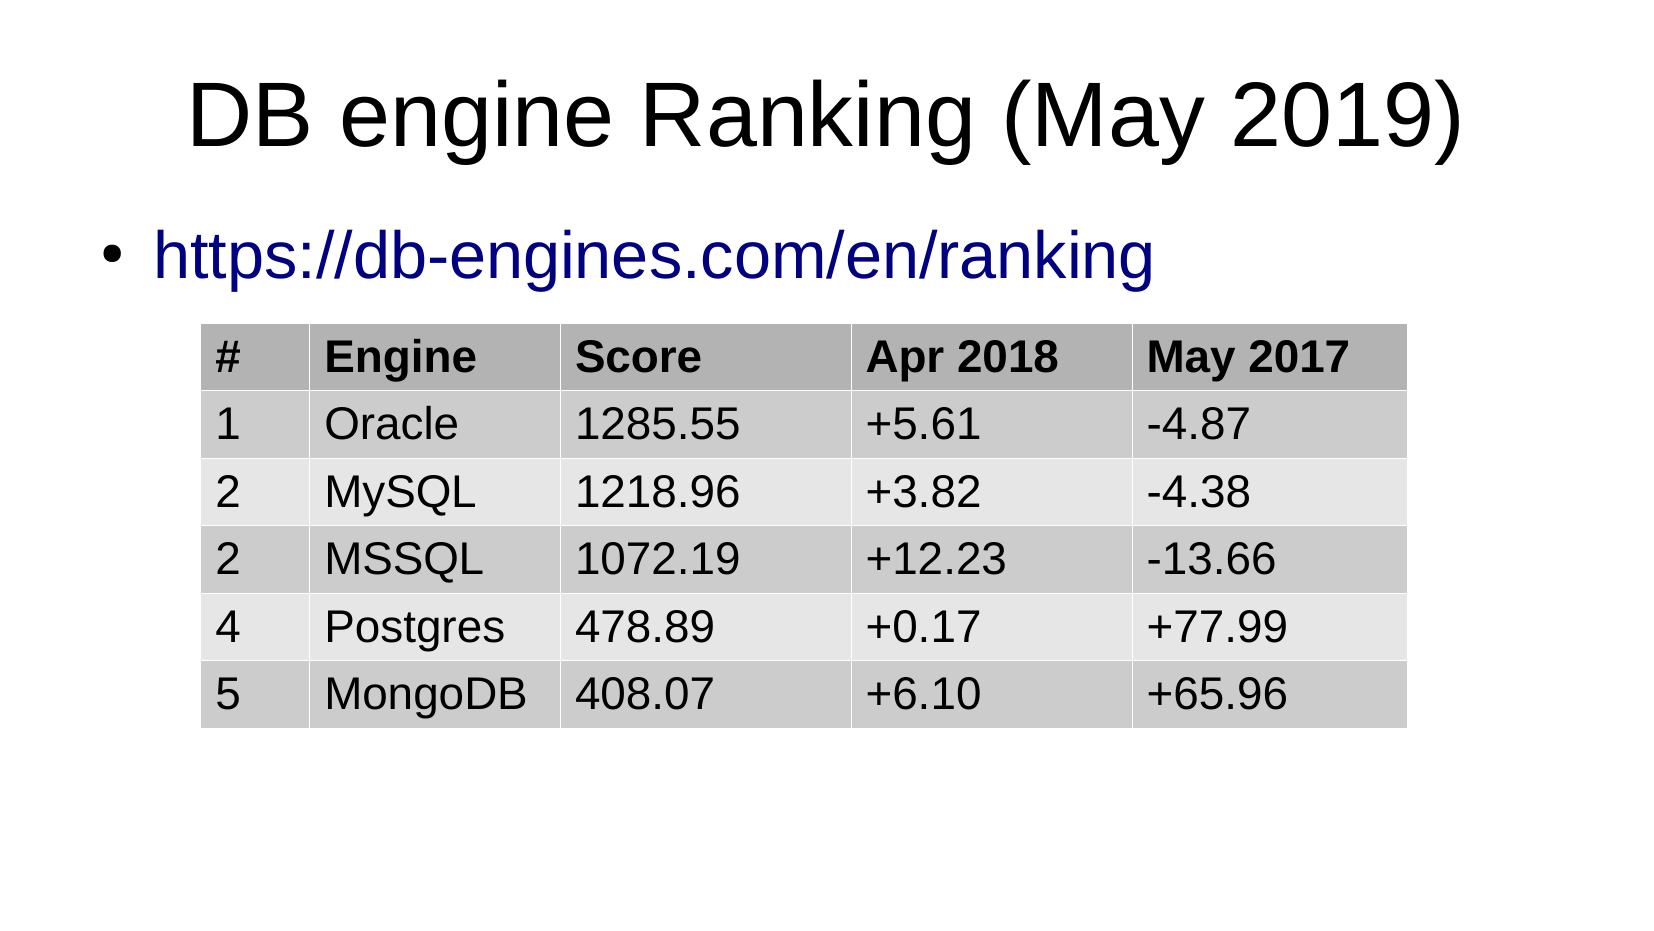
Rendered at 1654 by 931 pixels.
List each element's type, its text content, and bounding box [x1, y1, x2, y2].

table_cell 2 [201, 459, 309, 525]
table_cell +12.23 [852, 526, 1132, 593]
table_cell +6.10 [852, 661, 1132, 728]
table_header Score [561, 324, 851, 390]
table_header Apr 2018 [852, 324, 1132, 390]
table_cell +3.82 [852, 459, 1132, 525]
table_cell 408.07 [561, 661, 851, 728]
table_cell MSSQL [310, 526, 560, 593]
table_cell 1072.19 [561, 526, 851, 593]
table_cell MongoDB [310, 661, 560, 728]
table_cell 1218.96 [561, 459, 851, 525]
title DB engine Ranking (May 2019) [82, 37, 1571, 193]
table_cell 4 [201, 594, 309, 660]
table_header # [201, 324, 309, 390]
table_cell MySQL [310, 459, 560, 525]
table_cell 5 [201, 661, 309, 728]
list https://db-engines.com/en/ranking [82, 217, 1571, 758]
table_cell 1285.55 [561, 391, 851, 458]
table_cell Postgres [310, 594, 560, 660]
table_cell -4.38 [1133, 459, 1407, 525]
table_header May 2017 [1133, 324, 1407, 390]
table_cell -4.87 [1133, 391, 1407, 458]
table_cell +77.99 [1133, 594, 1407, 660]
table_cell 478.89 [561, 594, 851, 660]
table_cell 1 [201, 391, 309, 458]
table_cell +65.96 [1133, 661, 1407, 728]
table_cell +5.61 [852, 391, 1132, 458]
table_header Engine [310, 324, 560, 390]
table_cell Oracle [310, 391, 560, 458]
table_cell 2 [201, 526, 309, 593]
table_cell +0.17 [852, 594, 1132, 660]
table_cell -13.66 [1133, 526, 1407, 593]
